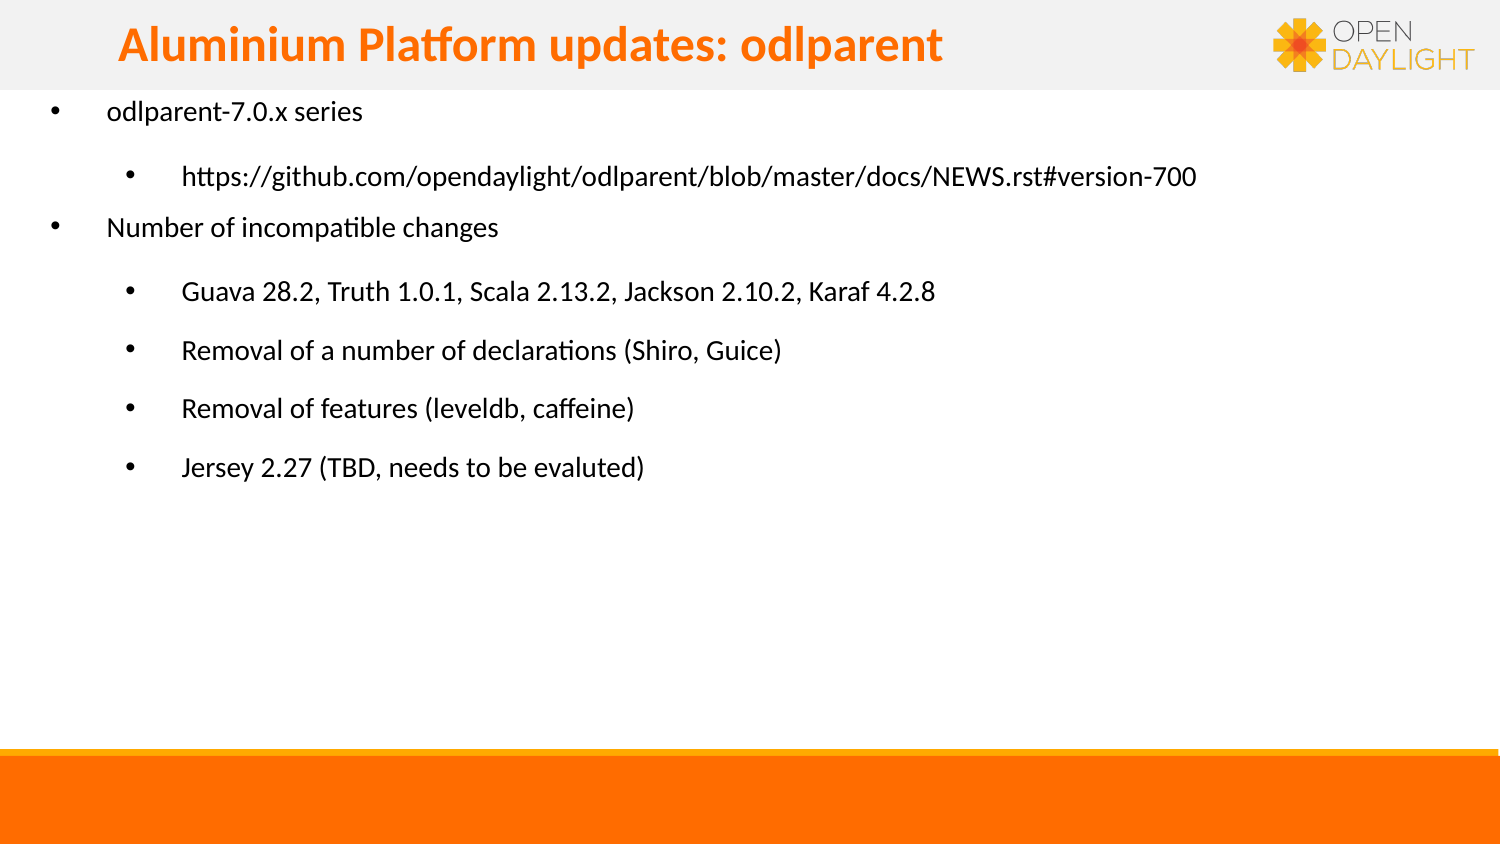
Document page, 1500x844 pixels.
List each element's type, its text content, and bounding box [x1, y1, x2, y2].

list odlparent-7.0.x series https://github.com/opendaylight/odlparent/blob/master/docs/NEWS.rst#version-700 Number of incompatible changes Guava 28.2, Truth 1.0.1, Scala 2.13.2, Jackson 2.10.2, Karaf 4.2.8 Removal of a number of declarations (Shiro, Guice) Removal of features (leveldb, caffeine) Jersey 2.27 (TBD, needs to be evaluted) [35, 21, 1330, 650]
title Aluminium Platform updates: odlparent [103, 0, 1397, 90]
picture [1330, 0, 1500, 98]
